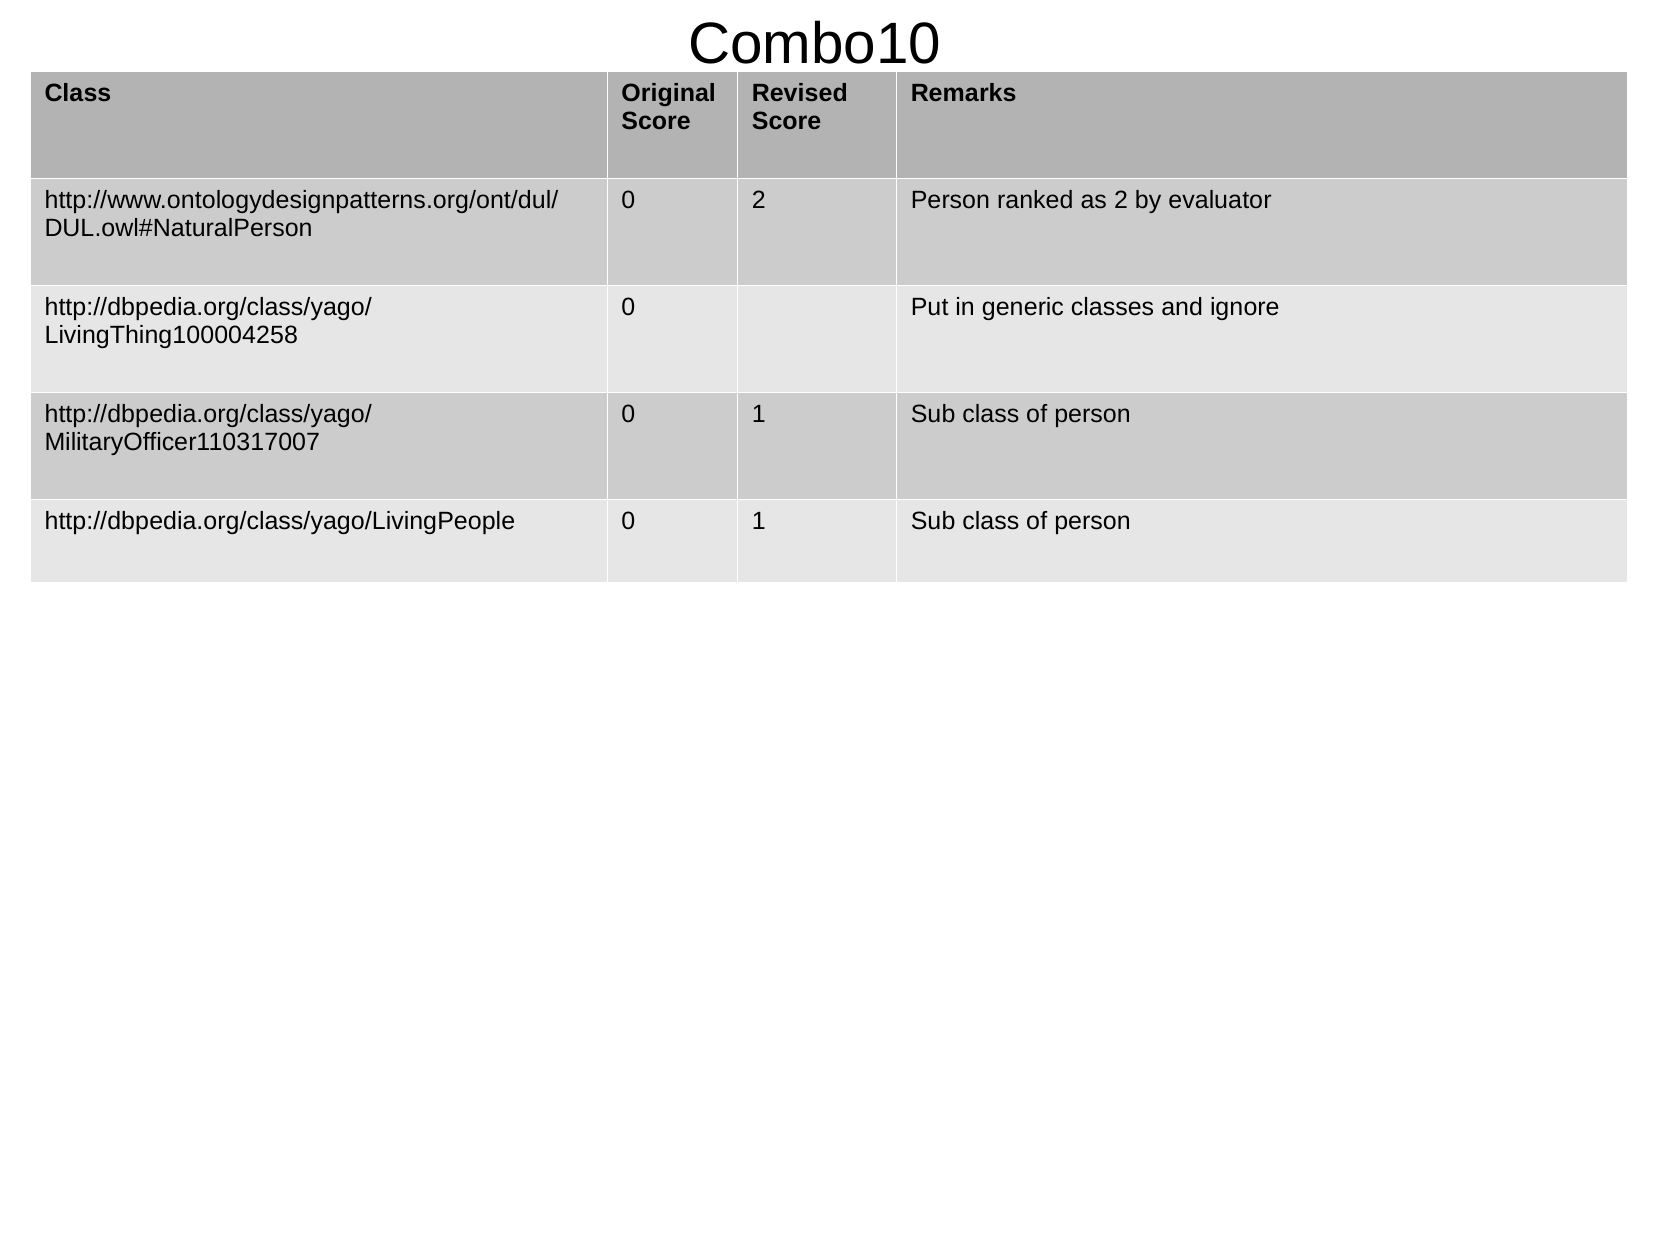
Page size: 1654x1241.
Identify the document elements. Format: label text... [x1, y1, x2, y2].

table_cell 2 [738, 179, 896, 285]
table_cell Put in generic classes and ignore [897, 286, 1627, 392]
table_header Class [31, 72, 607, 178]
table_cell http://dbpedia.org/class/yago/LivingPeople [31, 500, 607, 582]
table_cell 1 [738, 500, 896, 582]
table_cell 1 [738, 393, 896, 499]
table_cell Person ranked as 2 by evaluator [897, 179, 1627, 285]
table_cell [738, 286, 896, 392]
table_cell http://dbpedia.org/class/yago/MilitaryOfficer110317007 [31, 393, 607, 499]
table_cell 0 [608, 179, 737, 285]
table_cell Sub class of person [897, 500, 1627, 582]
table_cell http://dbpedia.org/class/yago/LivingThing100004258 [31, 286, 607, 392]
table_cell 0 [608, 393, 737, 499]
table_cell 0 [608, 286, 737, 392]
table_header Revised Score [738, 76, 896, 178]
title Combo10 [70, 10, 1560, 76]
table_header Original Score [608, 76, 737, 178]
table_header Remarks [897, 72, 1627, 178]
table_cell http://www.ontologydesignpatterns.org/ont/dul/DUL.owl#NaturalPerson [31, 179, 607, 285]
table_cell 0 [608, 500, 737, 582]
table_cell Sub class of person [897, 393, 1627, 499]
